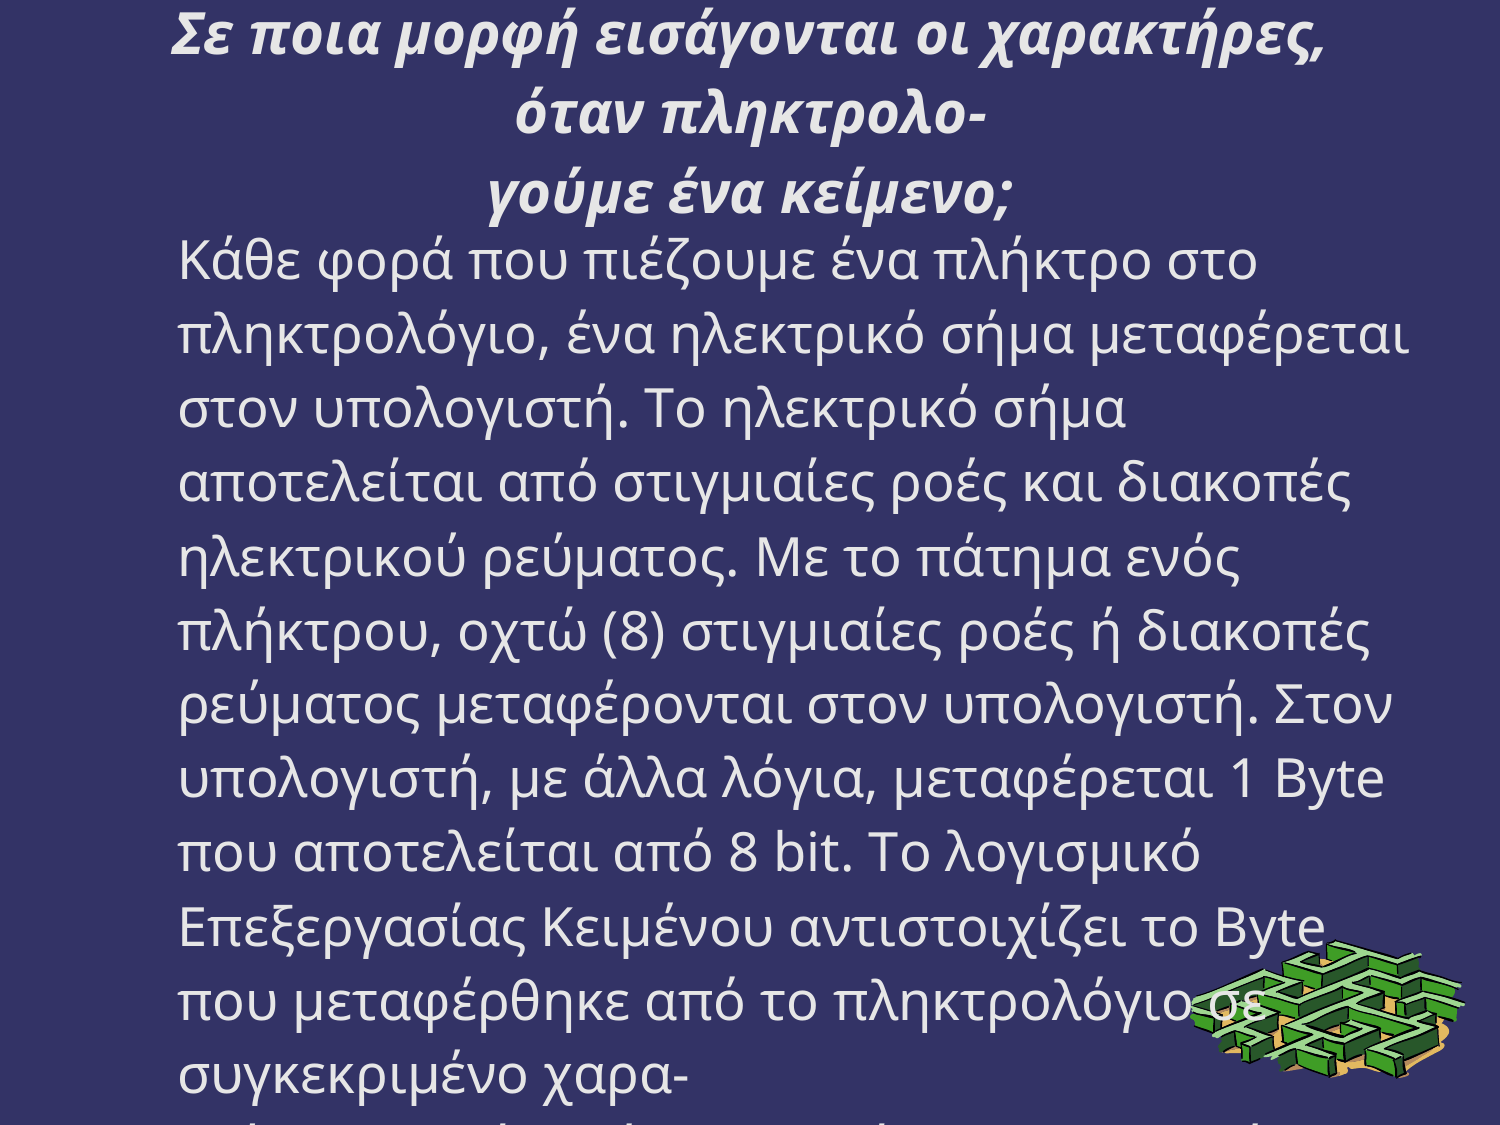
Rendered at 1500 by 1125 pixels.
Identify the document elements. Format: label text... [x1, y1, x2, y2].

list Κάθε φορά που πιέζουμε ένα πλήκτρο στο πληκτρολόγιο, ένα ηλεκτρικό σήμα μεταφέρεται στον υπολογιστή. Το ηλεκτρικό σήμα αποτελείται από στιγμιαίες ροές και διακοπές ηλεκτρικού ρεύματος. Με το πάτημα ενός πλήκτρου, οχτώ (8) στιγμιαίες ροές ή διακοπές ρεύματος μεταφέρονται στον υπολογιστή. Στον υπολογιστή, με άλλα λόγια, μεταφέρεται 1 Byte που αποτελείται από 8 bit. Το λογισμικό Επεξεργασίας Κειμένου αντιστοιχίζει το Byte που μεταφέρθηκε από το πληκτρολόγιο σε συγκεκριμένο χαρα- κτήρα ο οποίος τότε εμφανίζεται στην οθόνη. [177, 221, 1439, 1078]
title Σε ποια μορφή εισάγονται οι χαρακτήρες, όταν πληκτρολο- γούμε ένα κείμενο; [110, 12, 1392, 211]
